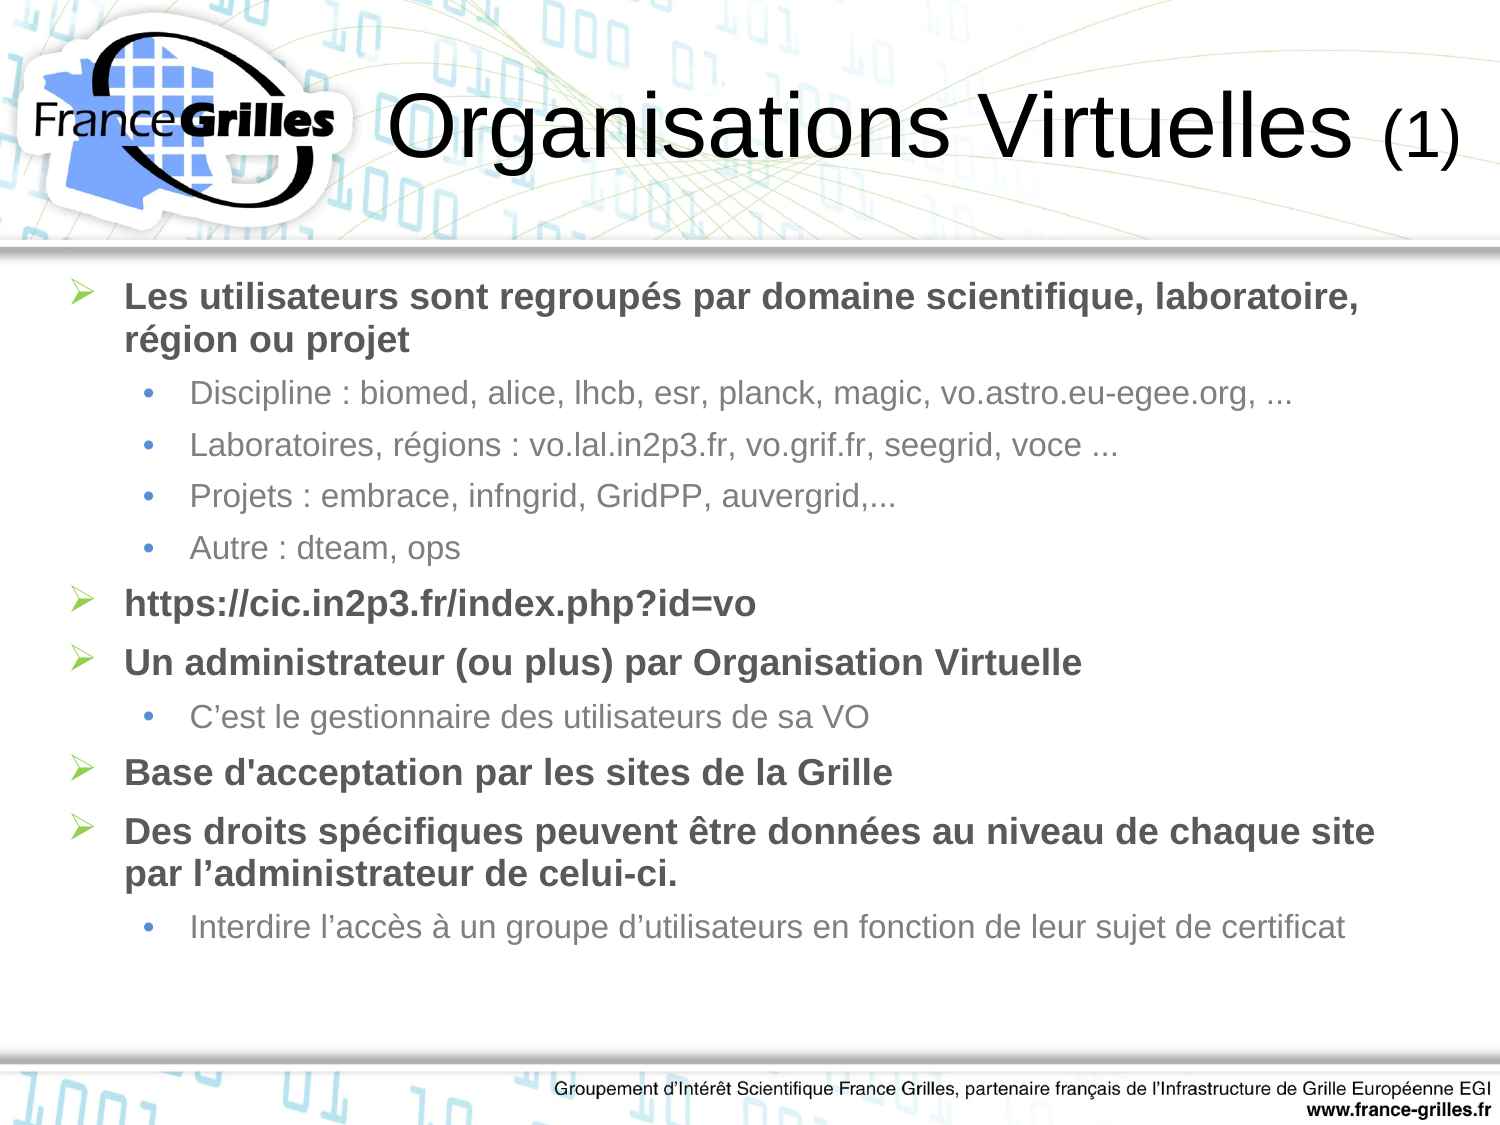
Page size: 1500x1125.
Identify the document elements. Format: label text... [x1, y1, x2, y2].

list Les utilisateurs sont regroupés par domaine scientifique, laboratoire, région ou projet Discipline : biomed, alice, lhcb, esr, planck, magic, vo.astro.eu-egee.org, ... Laboratoires, régions : vo.lal.in2p3.fr, vo.grif.fr, seegrid, voce ... Projets : embrace, infngrid, GridPP, auvergrid,... Autre : dteam, ops https://cic.in2p3.fr/index.php?id=vo Un administrateur (ou plus) par Organisation Virtuelle C’est le gestionnaire des utilisateurs de sa VO Base d'acceptation par les sites de la Grille Des droits spécifiques peuvent être données au niveau de chaque site par l’administrateur de celui-ci. Interdire l’accès à un groupe d’utilisateurs en fonction de leur sujet de certificat [53, 268, 1459, 1030]
title Organisations Virtuelles (1) [372, 7, 1500, 244]
picture [0, 0, 1500, 1125]
